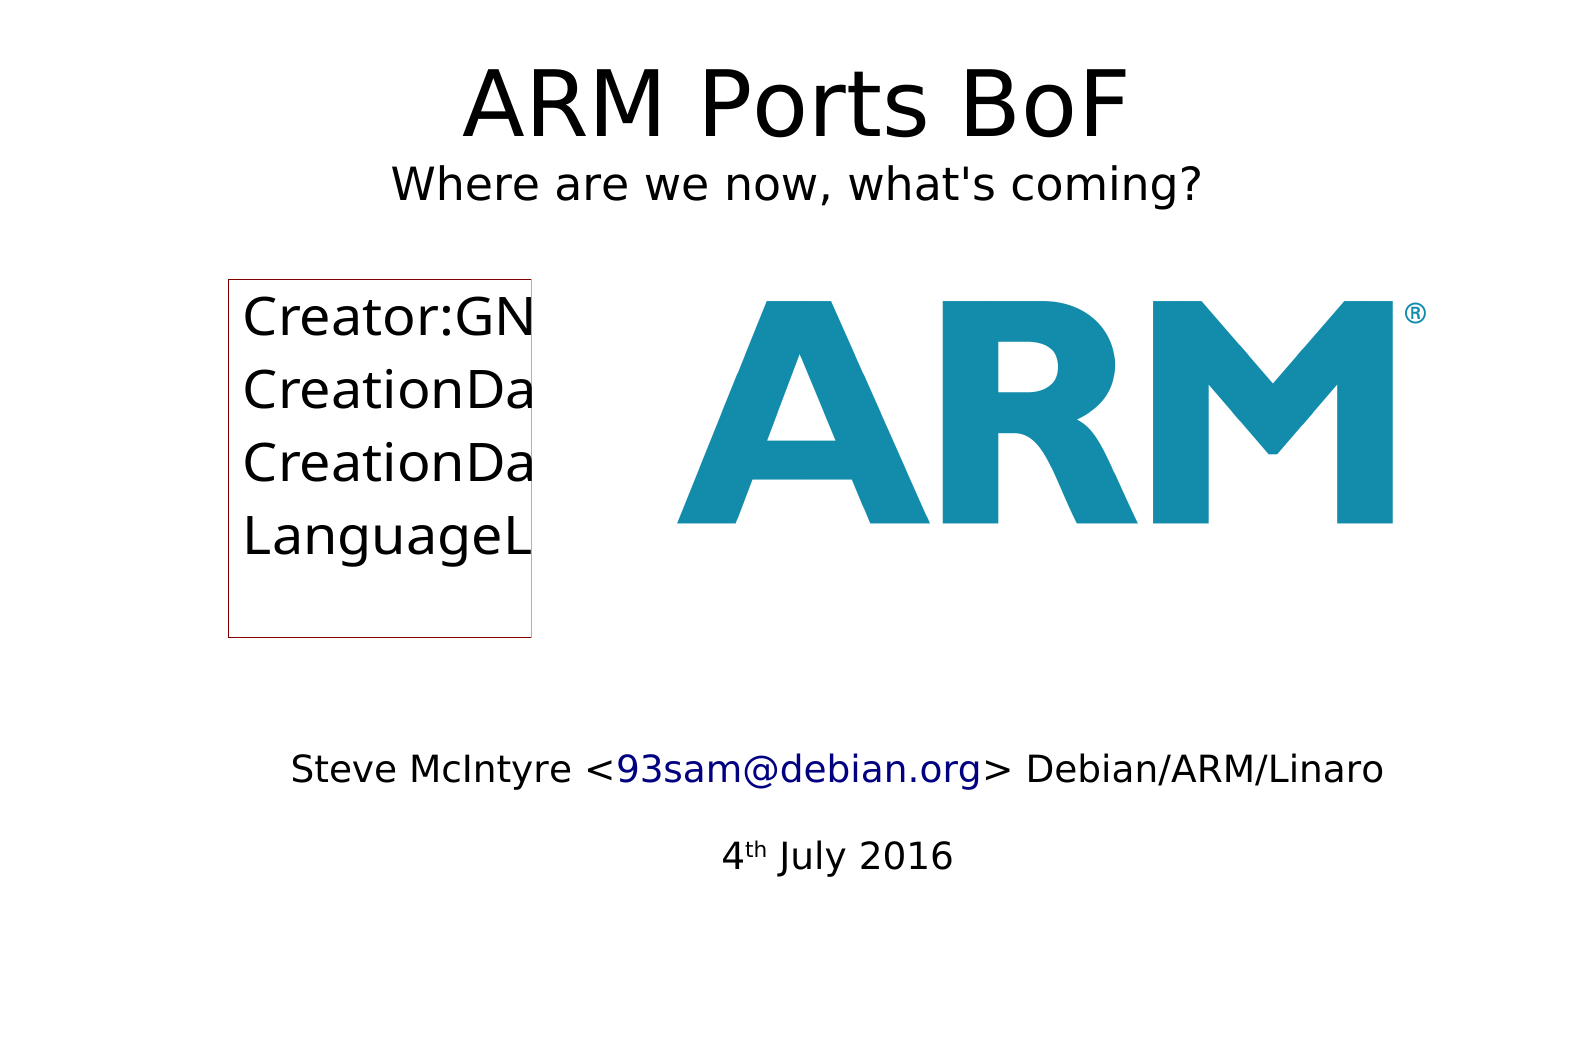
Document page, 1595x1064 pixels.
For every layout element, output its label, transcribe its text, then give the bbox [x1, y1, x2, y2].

picture [675, 299, 1428, 526]
picture [225, 275, 532, 638]
subtitle Steve McIntyre <93sam@debian.org> Debian/ARM/Linaro 4th July 2016 [102, 562, 1538, 1064]
title ARM Ports BoF Where are we now, what's coming? [79, 24, 1515, 239]
